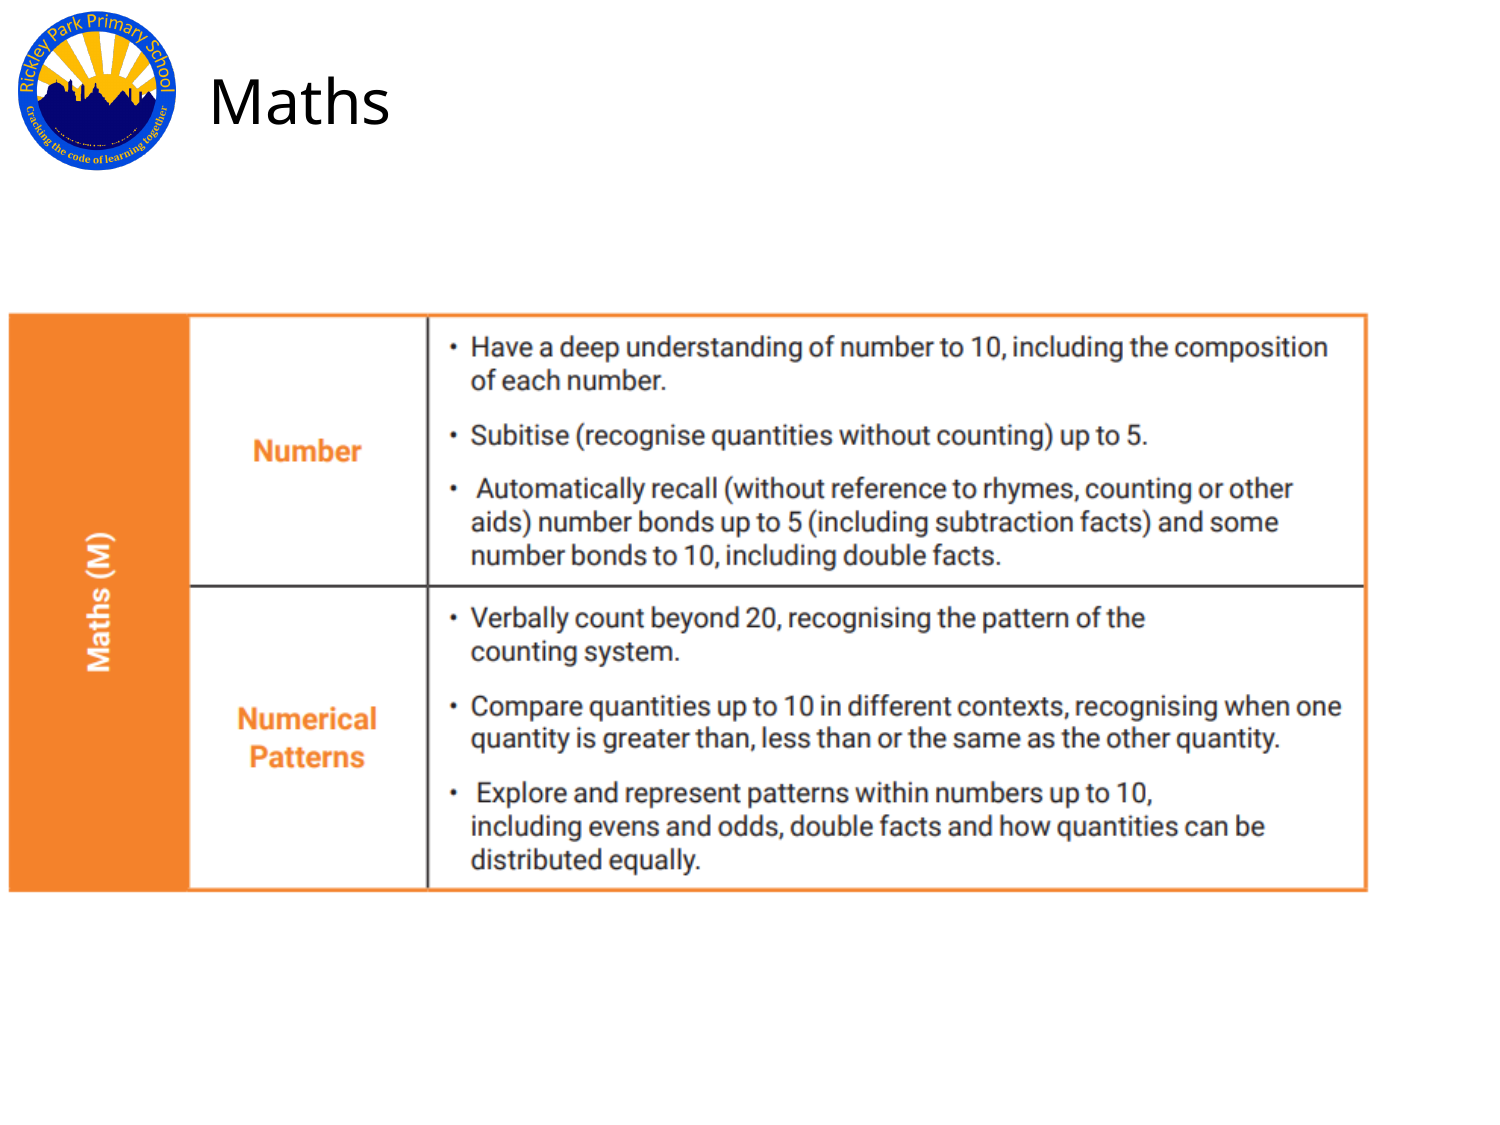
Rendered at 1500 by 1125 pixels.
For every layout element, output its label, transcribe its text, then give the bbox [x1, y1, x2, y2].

picture [16, 11, 177, 172]
picture [0, 305, 1382, 906]
text_box Maths [193, 54, 644, 146]
